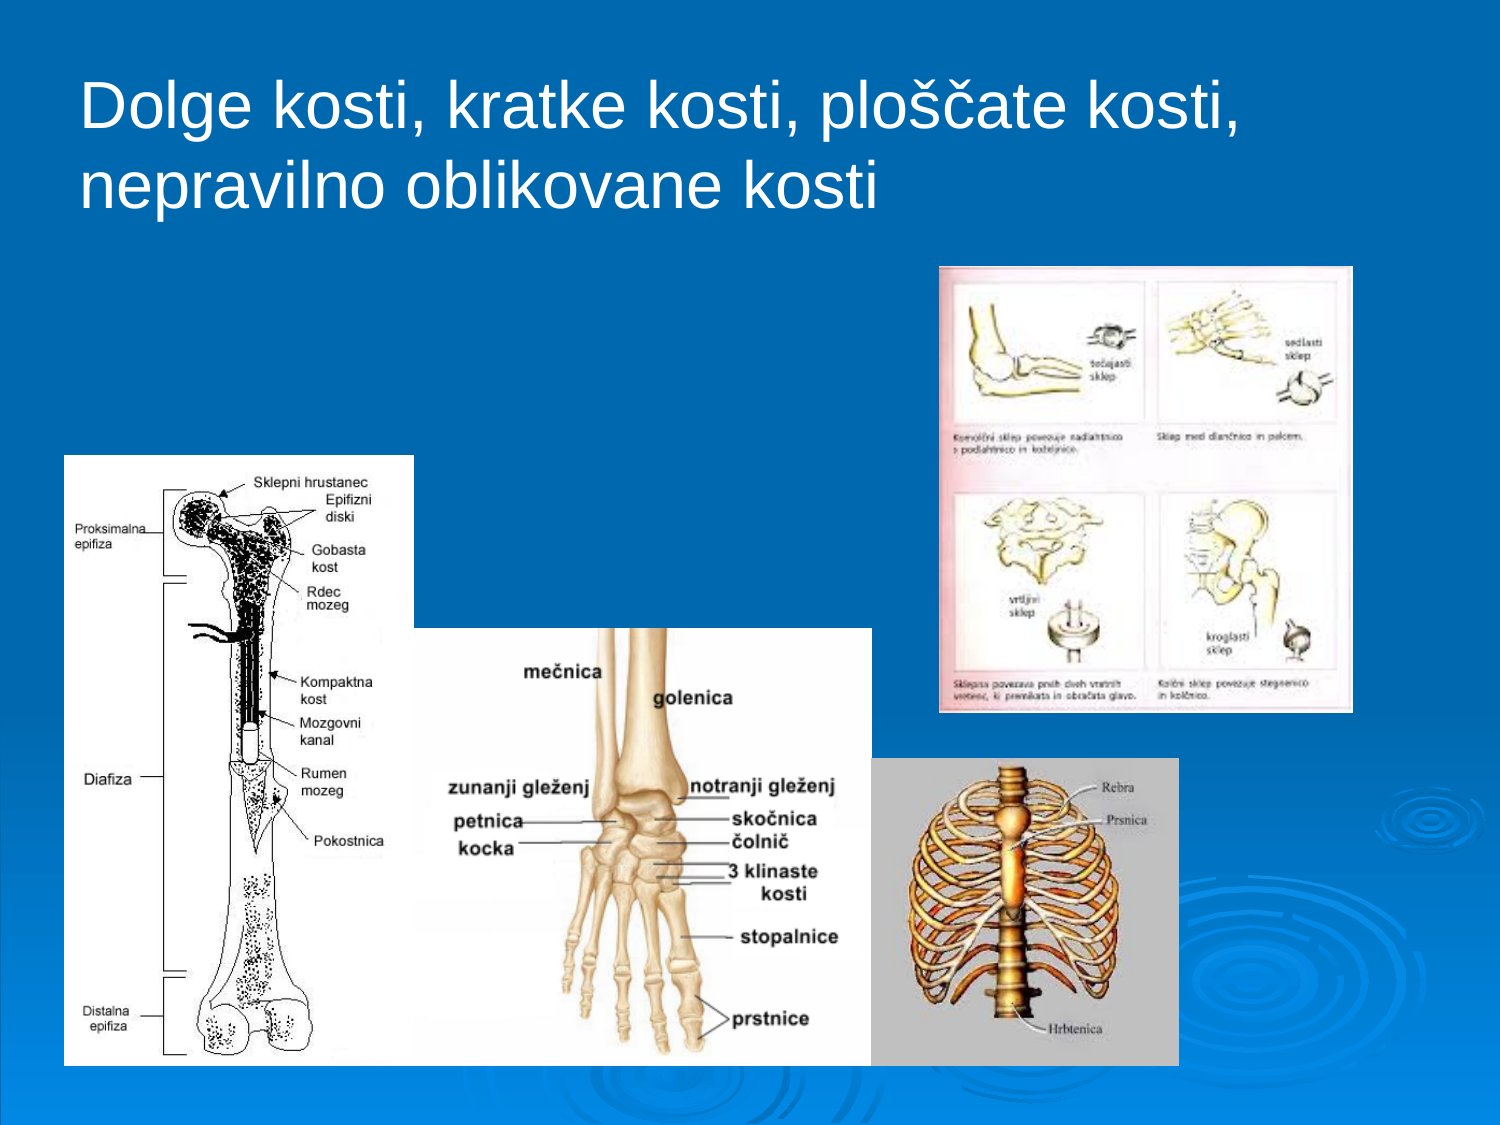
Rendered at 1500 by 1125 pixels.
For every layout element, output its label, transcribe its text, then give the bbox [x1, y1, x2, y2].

list Dolge kosti, kratke kosti, ploščate kosti, nepravilno oblikovane kosti [64, 54, 1415, 798]
picture [64, 455, 1179, 1066]
picture [939, 266, 1353, 713]
